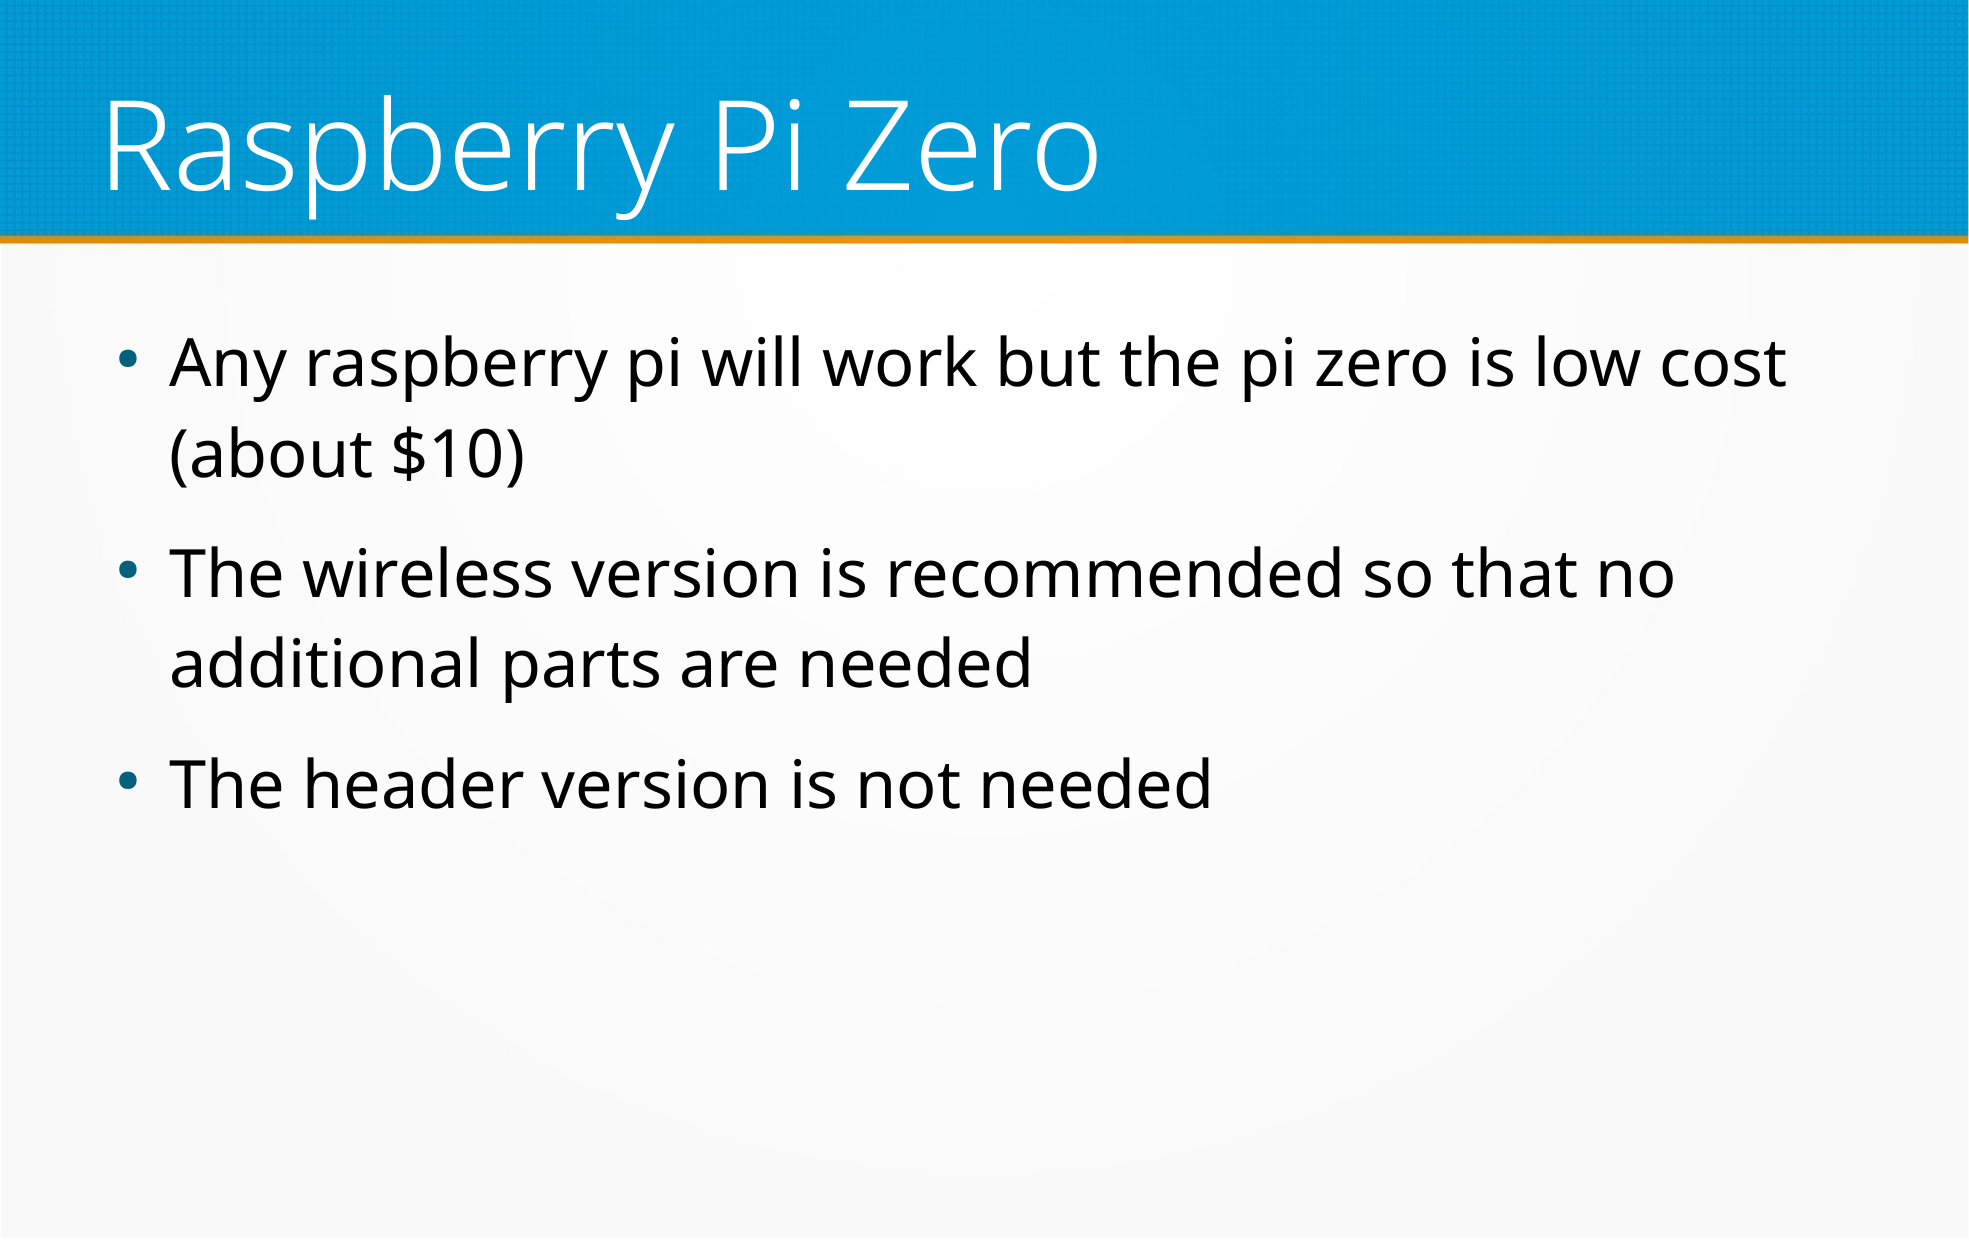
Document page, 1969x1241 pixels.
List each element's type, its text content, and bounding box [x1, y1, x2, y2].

list Any raspberry pi will work but the pi zero is low cost (about $10) The wireless version is recommended so that no additional parts are needed The header version is not needed [98, 315, 1861, 1006]
picture [0, 233, 1969, 1241]
title Raspberry Pi Zero [98, 19, 1870, 227]
